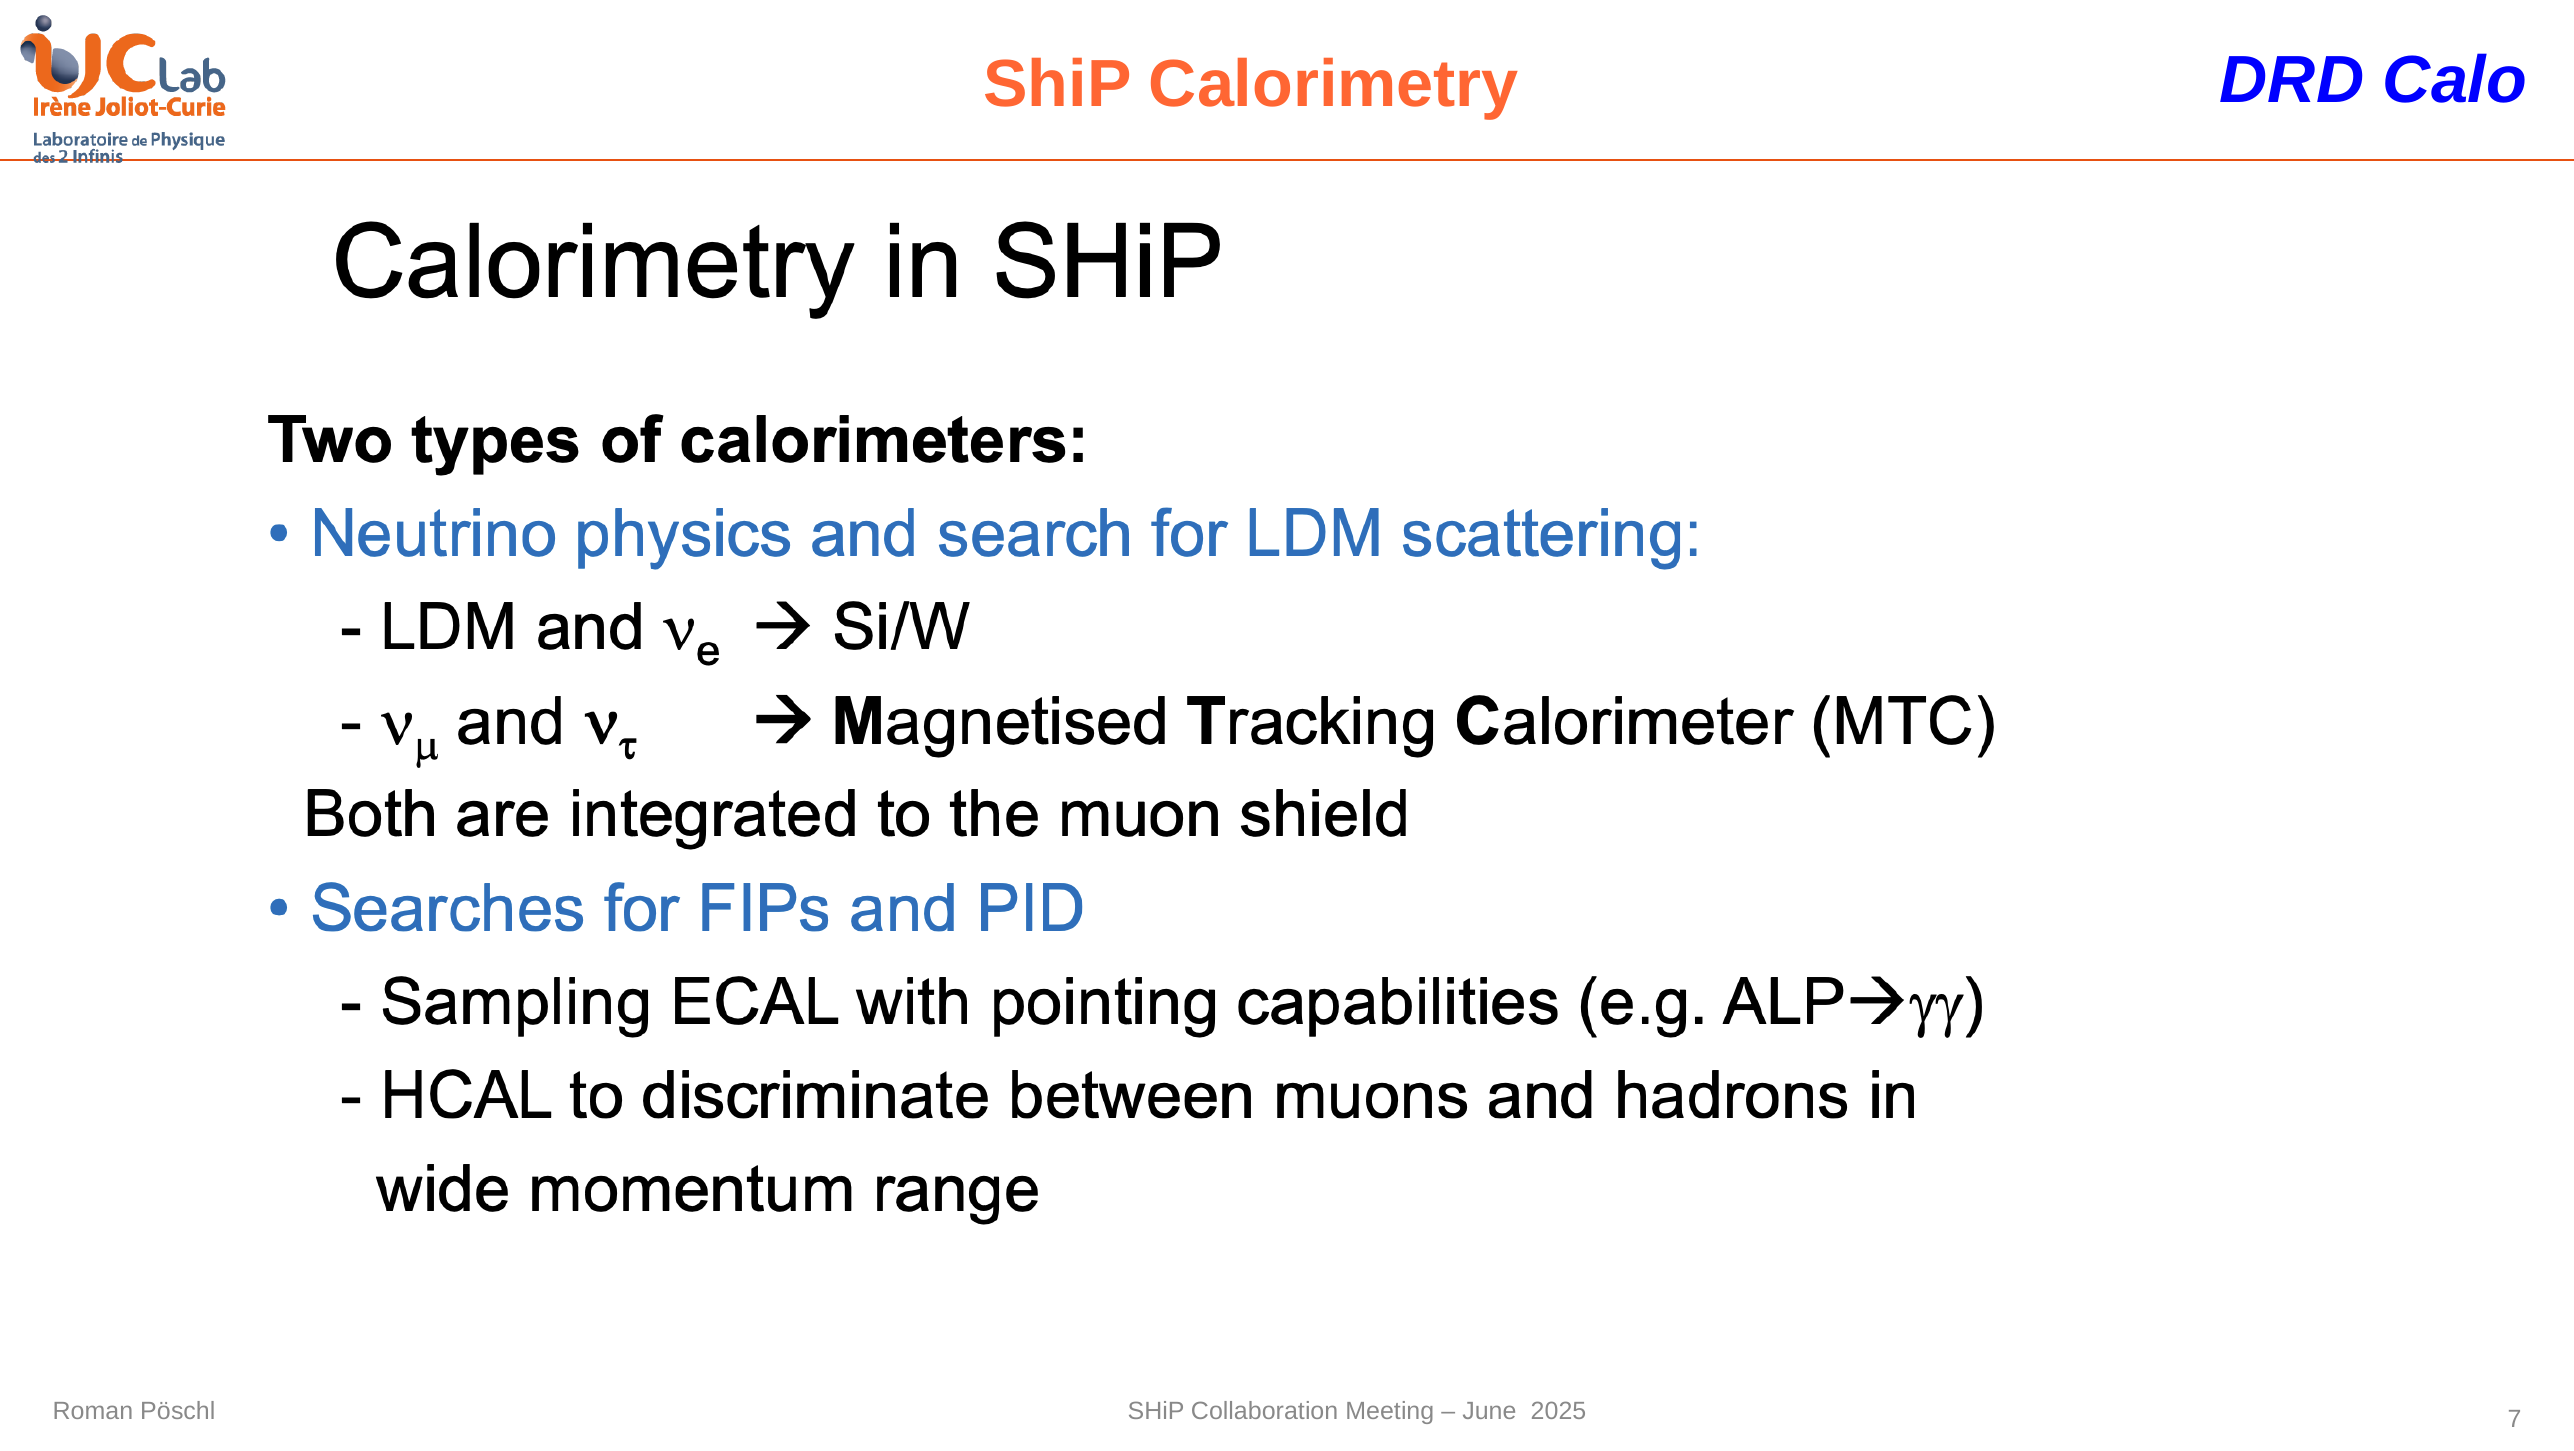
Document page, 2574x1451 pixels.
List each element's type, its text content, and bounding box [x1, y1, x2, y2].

picture [217, 219, 2389, 1391]
picture [4, 0, 241, 178]
title ShiP Calorimetry [93, 34, 2410, 132]
